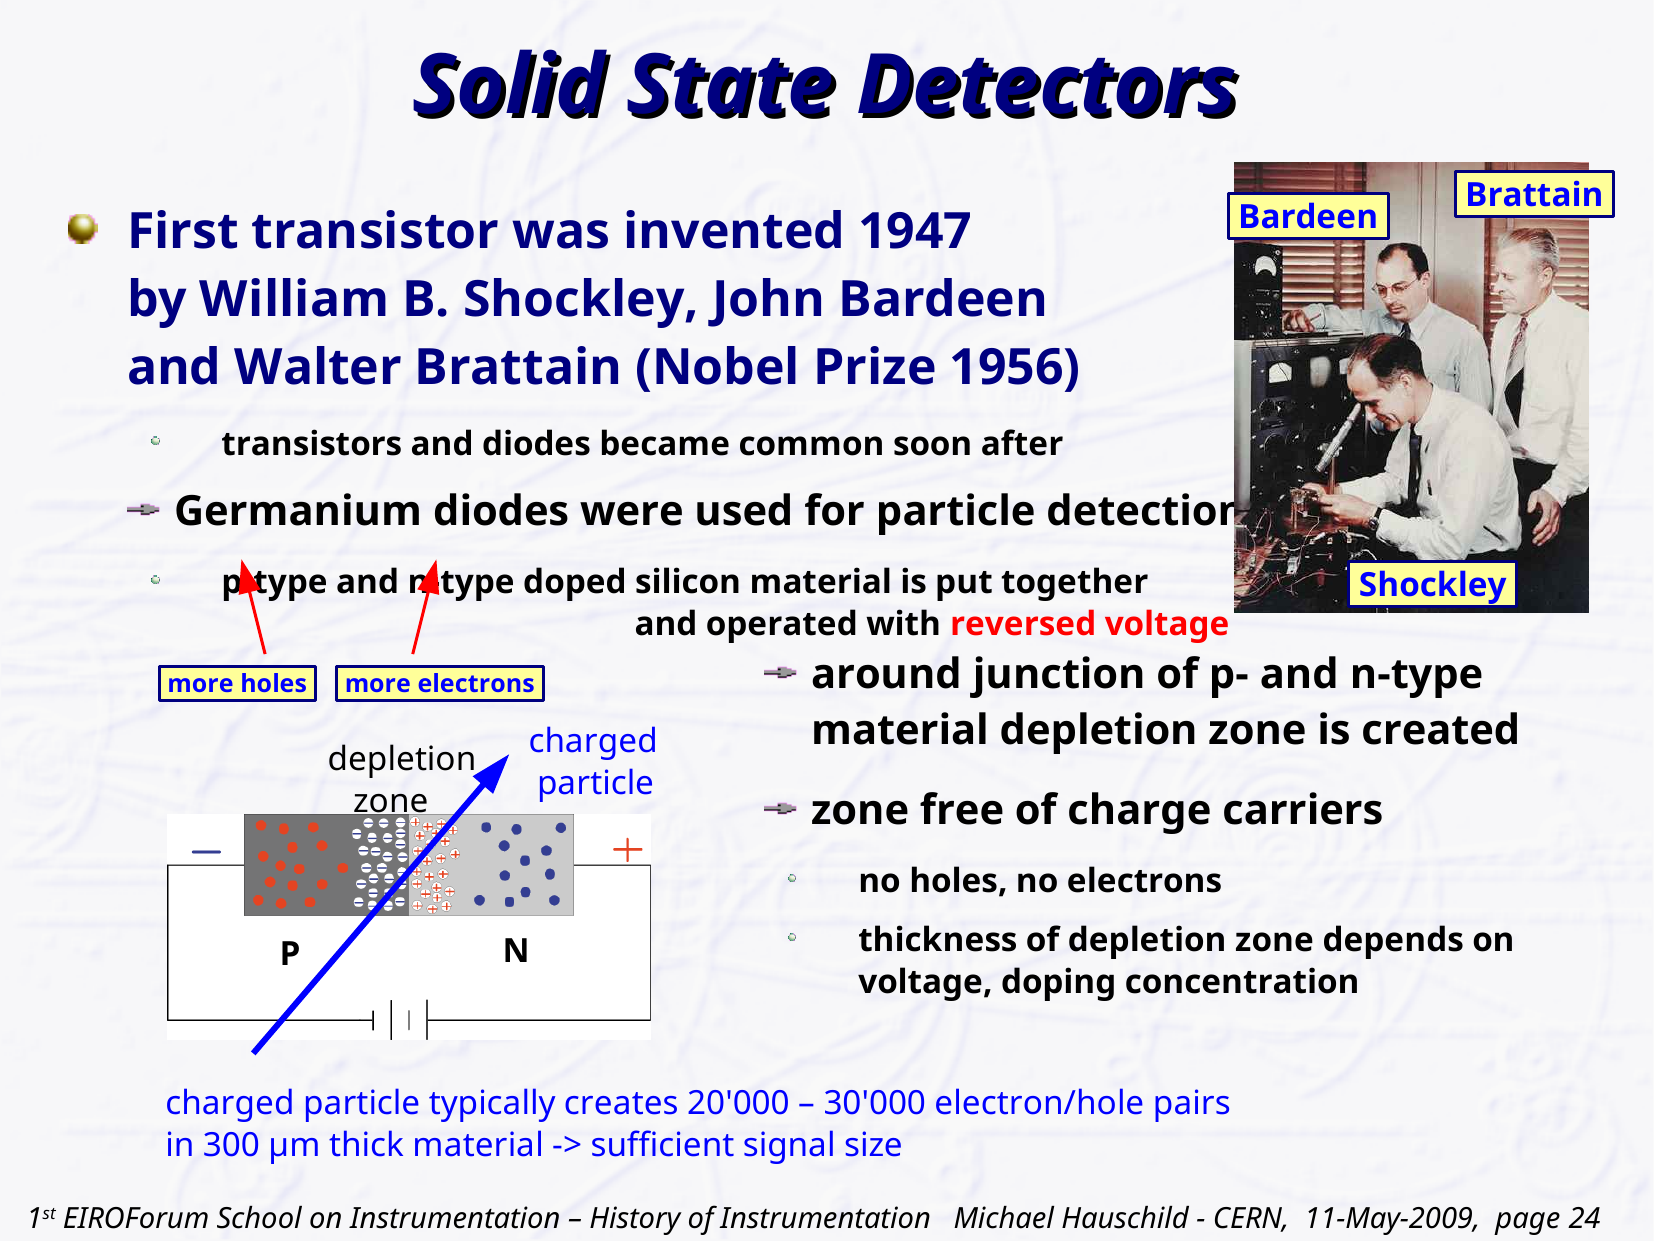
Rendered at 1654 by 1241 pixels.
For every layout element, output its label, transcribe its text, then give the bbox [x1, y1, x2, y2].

text_box depletion zone [327, 737, 463, 811]
text_box P [279, 932, 302, 972]
text_box charged particle typically creates 20'000 – 30'000 electron/hole pairs in 300 µm thick material -> sufficient signal size [165, 1081, 1174, 1155]
text_box charged particle [528, 719, 649, 793]
picture [0, 0, 1654, 1241]
title Solid State Detectors [75, 7, 1576, 158]
text_box N [502, 929, 527, 969]
list First transistor was invented 1947 by William B. Shockley, John Bardeen and Walter Brattain (Nobel Prize 1956) transistors and diodes became common soon after Germanium diodes were used for particle detection p-type and n-type doped silicon material is put together and operated with reversed voltage [45, 195, 1621, 668]
list around junction of p- and n-type material depletion zone is created zone free of charge carriers no holes, no electrons thickness of depletion zone depends on voltage, doping concentration [681, 643, 1611, 1161]
text_box Shockley [1348, 561, 1517, 604]
text_box more electrons [336, 666, 534, 699]
text_box Bardeen [1228, 193, 1383, 236]
text_box Brattain [1455, 171, 1603, 214]
text_box more holes [159, 666, 311, 699]
